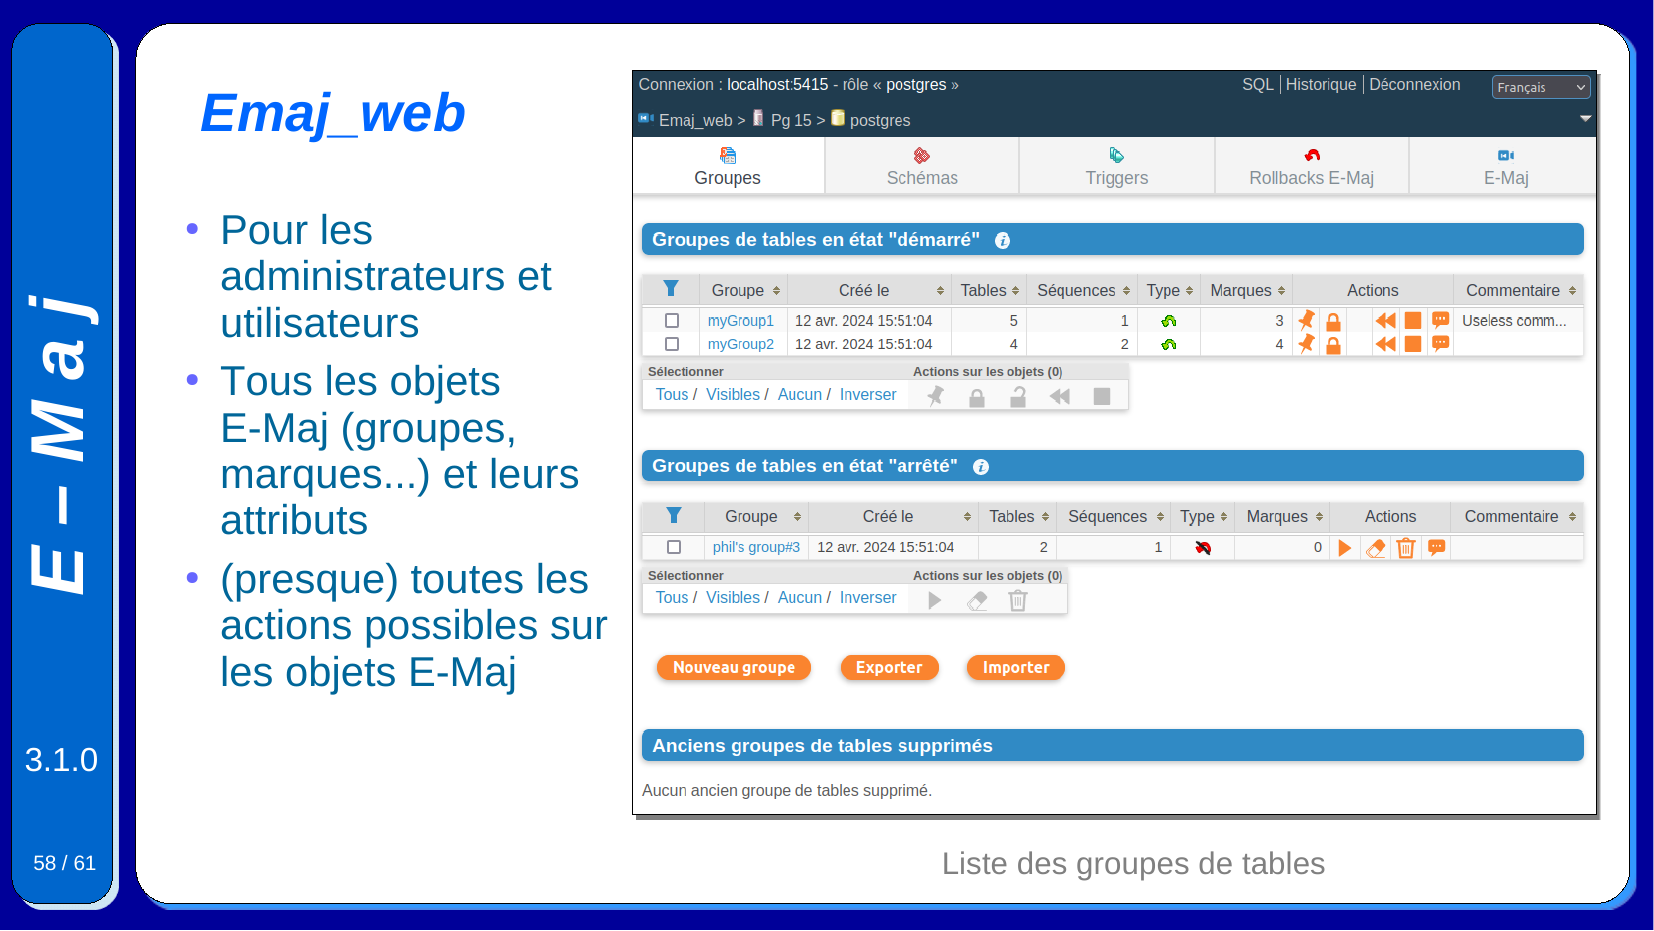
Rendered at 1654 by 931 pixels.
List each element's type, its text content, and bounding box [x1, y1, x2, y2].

list Pour les administrateurs et utilisateurs Tous les objets E-Maj (groupes, marques...) et leurs attributs (presque) toutes les actions possibles sur les objets E-Maj [167, 206, 632, 756]
title Emaj_web [200, 34, 1575, 191]
text_box Liste des groupes de tables [927, 838, 1342, 889]
picture [632, 70, 1597, 815]
